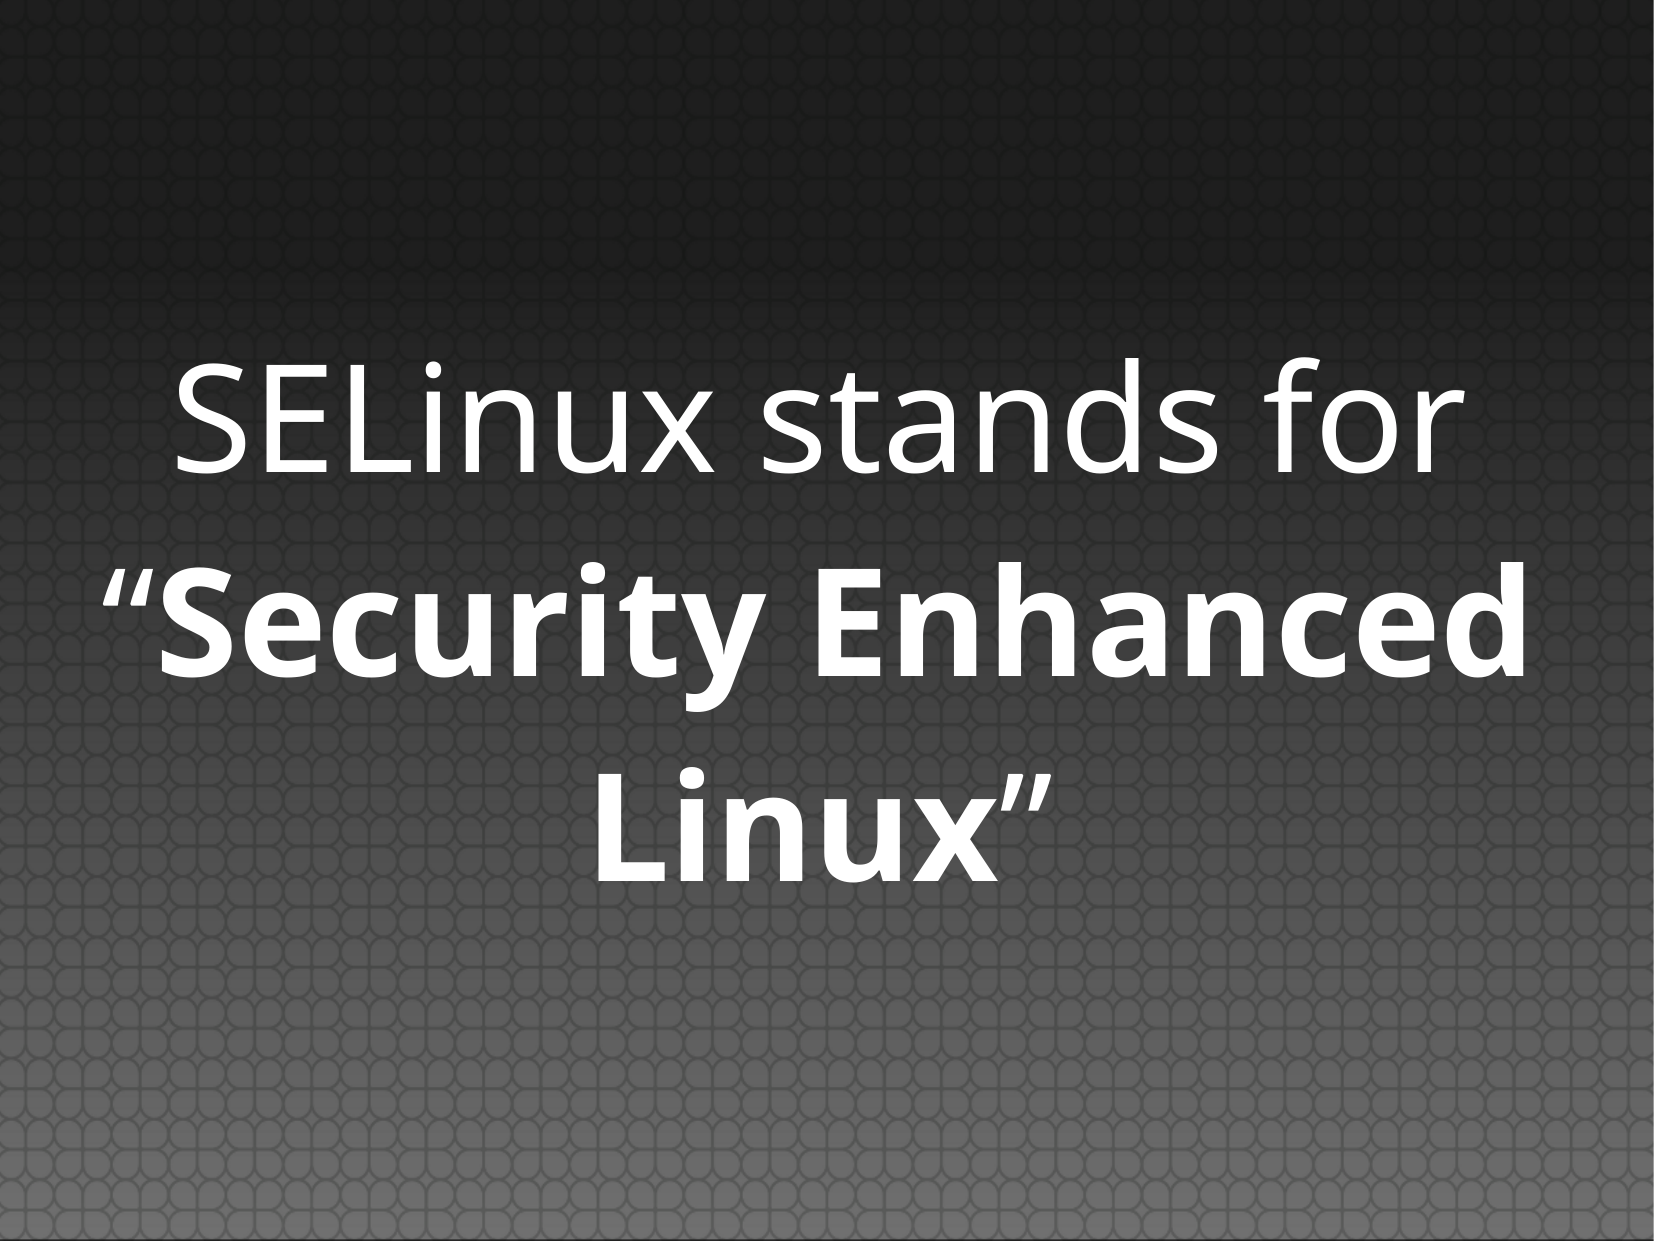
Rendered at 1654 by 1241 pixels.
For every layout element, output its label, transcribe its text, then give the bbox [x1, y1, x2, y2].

title SELinux stands for “Security Enhanced Linux” [75, 355, 1564, 883]
picture [0, 0, 1654, 1241]
